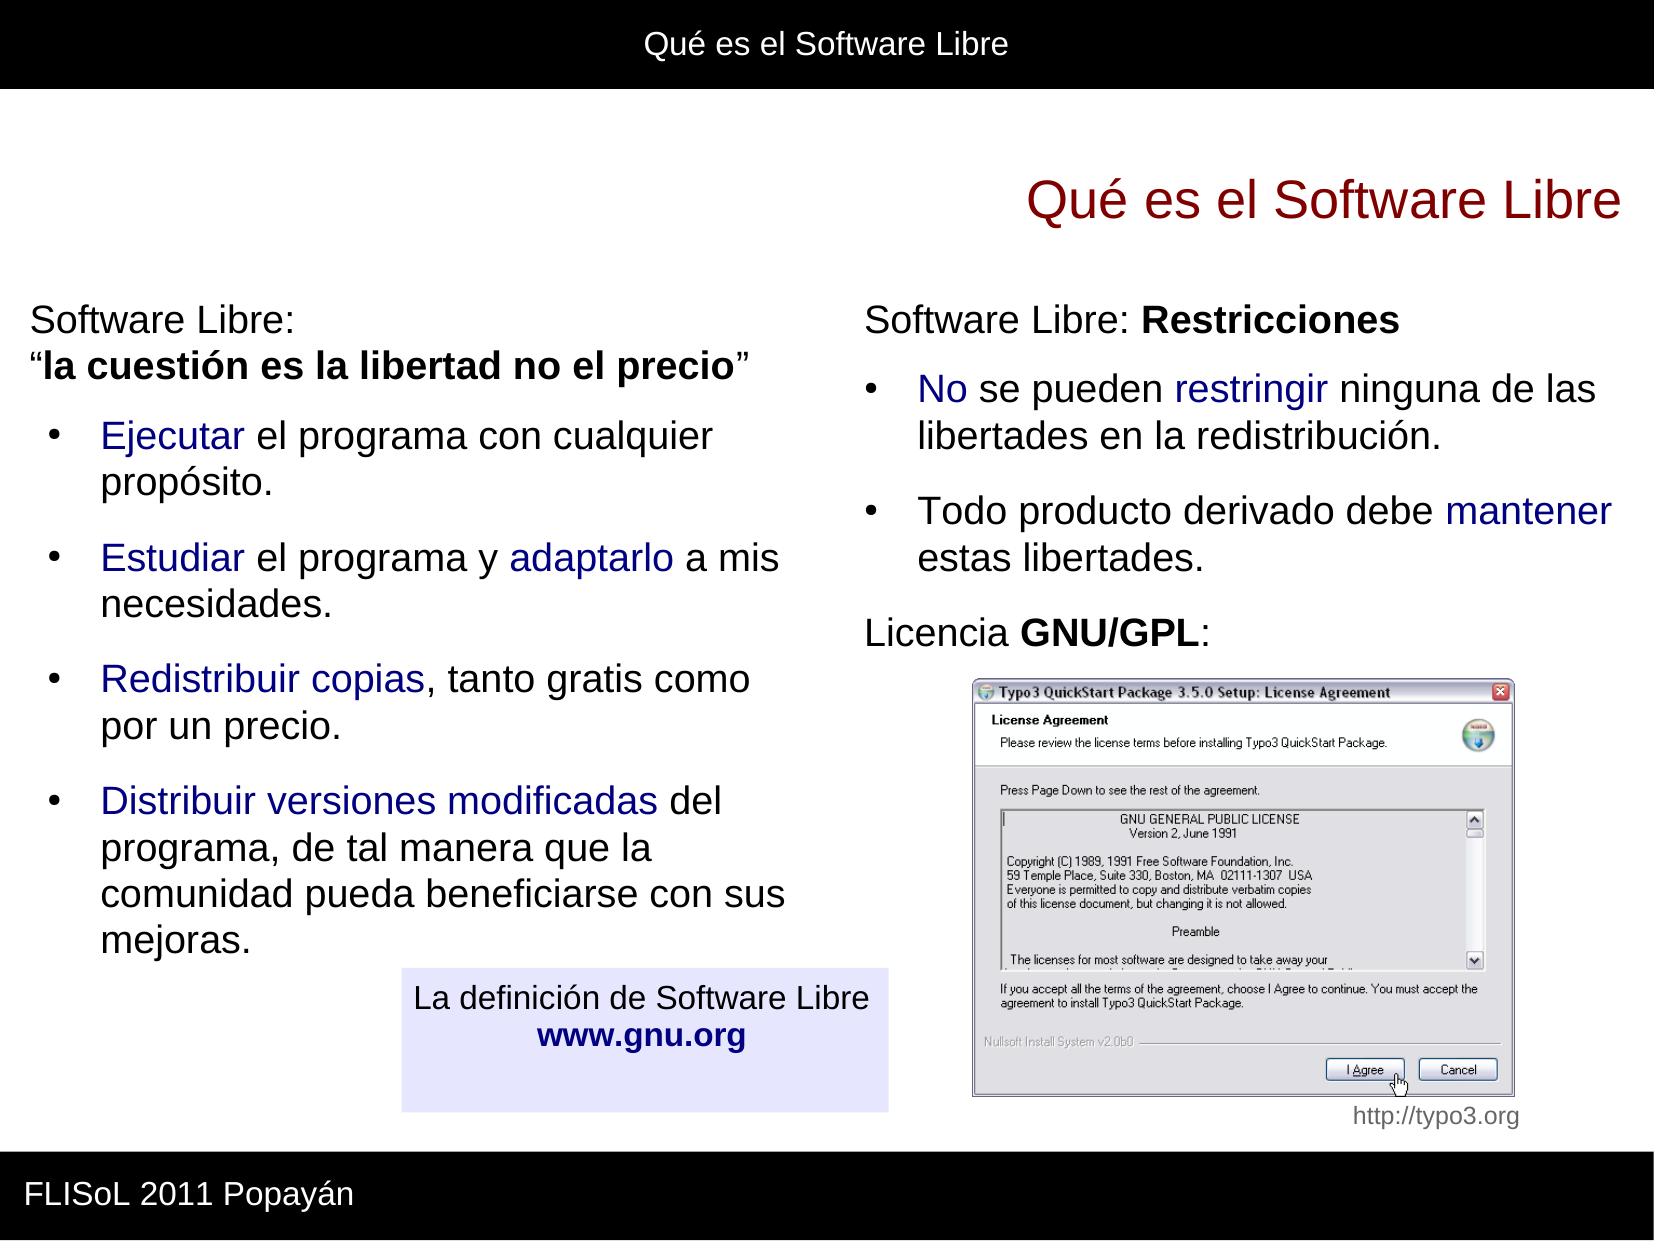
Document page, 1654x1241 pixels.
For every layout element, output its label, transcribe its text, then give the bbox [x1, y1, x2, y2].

title Qué es el Software Libre [147, 147, 1625, 252]
text_box La definición de Software Libre www.gnu.org [401, 967, 846, 1113]
list Software Libre: Restricciones No se pueden restringir ninguna de las libertades en la redistribución. Todo producto derivado debe mantener estas libertades. Licencia GNU/GPL: [846, 295, 1625, 1122]
list Software Libre: “la cuestión es la libertad no el precio” Ejecutar el programa con cualquier propósito. Estudiar el programa y adaptarlo a mis necesidades. Redistribuir copias, tanto gratis como por un precio. Distribuir versiones modificadas del programa, de tal manera que la comunidad pueda beneficiarse con sus mejoras. [29, 295, 808, 1122]
text_box http://typo3.org [1353, 1101, 1521, 1130]
picture [972, 678, 1515, 1098]
